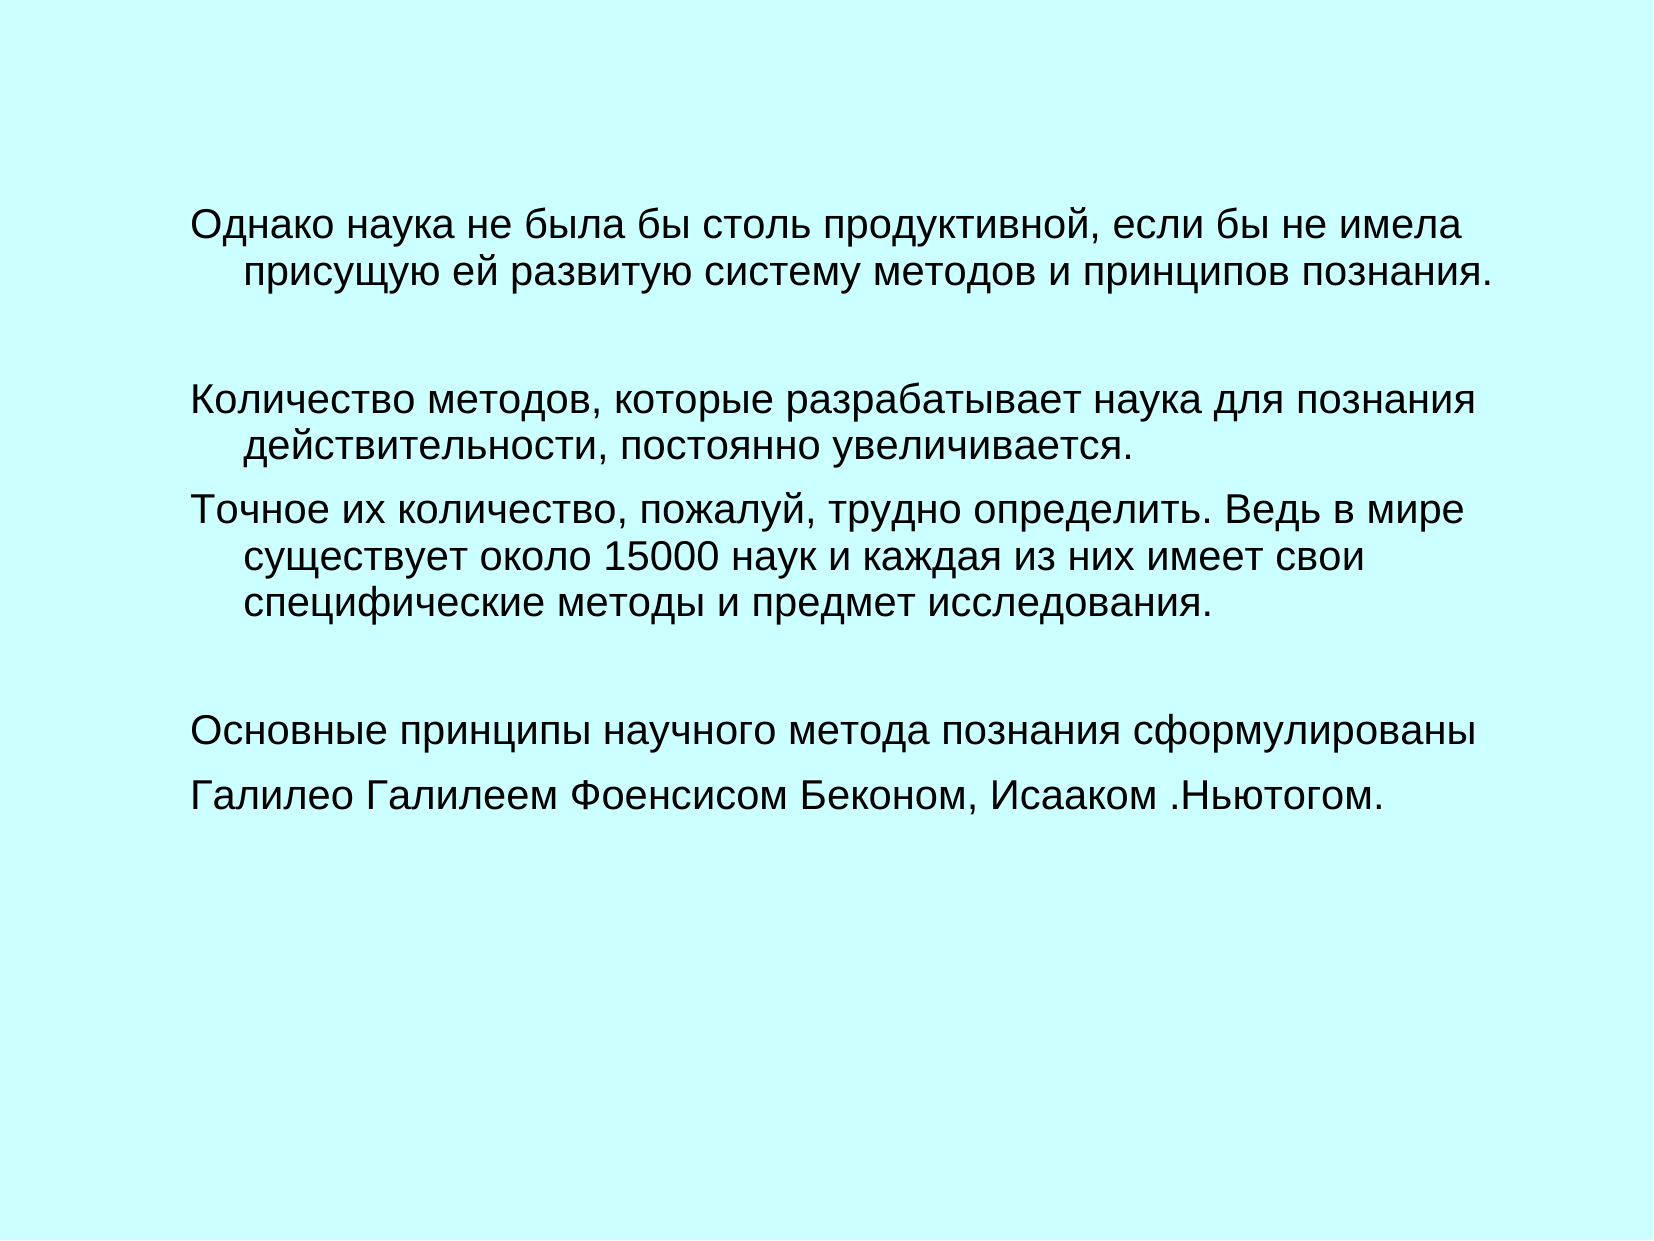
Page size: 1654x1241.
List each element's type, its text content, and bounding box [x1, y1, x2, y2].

text_box Однако наука не была бы столь продуктивной, если бы не имела присущую ей развитую систему методов и принципов познания. Количество методов, которые разрабатывает наука для познания действительности, постоянно увеличивается. Точное их количество, пожалуй, трудно определить. Ведь в мире существует около 15000 наук и каждая из них имеет свои специфические методы и предмет исследования. Основные принципы научного метода познания сформулированы Галилео Галилеем Фоенсисом Беконом, Исааком .Ньютогом. [188, 200, 1536, 798]
